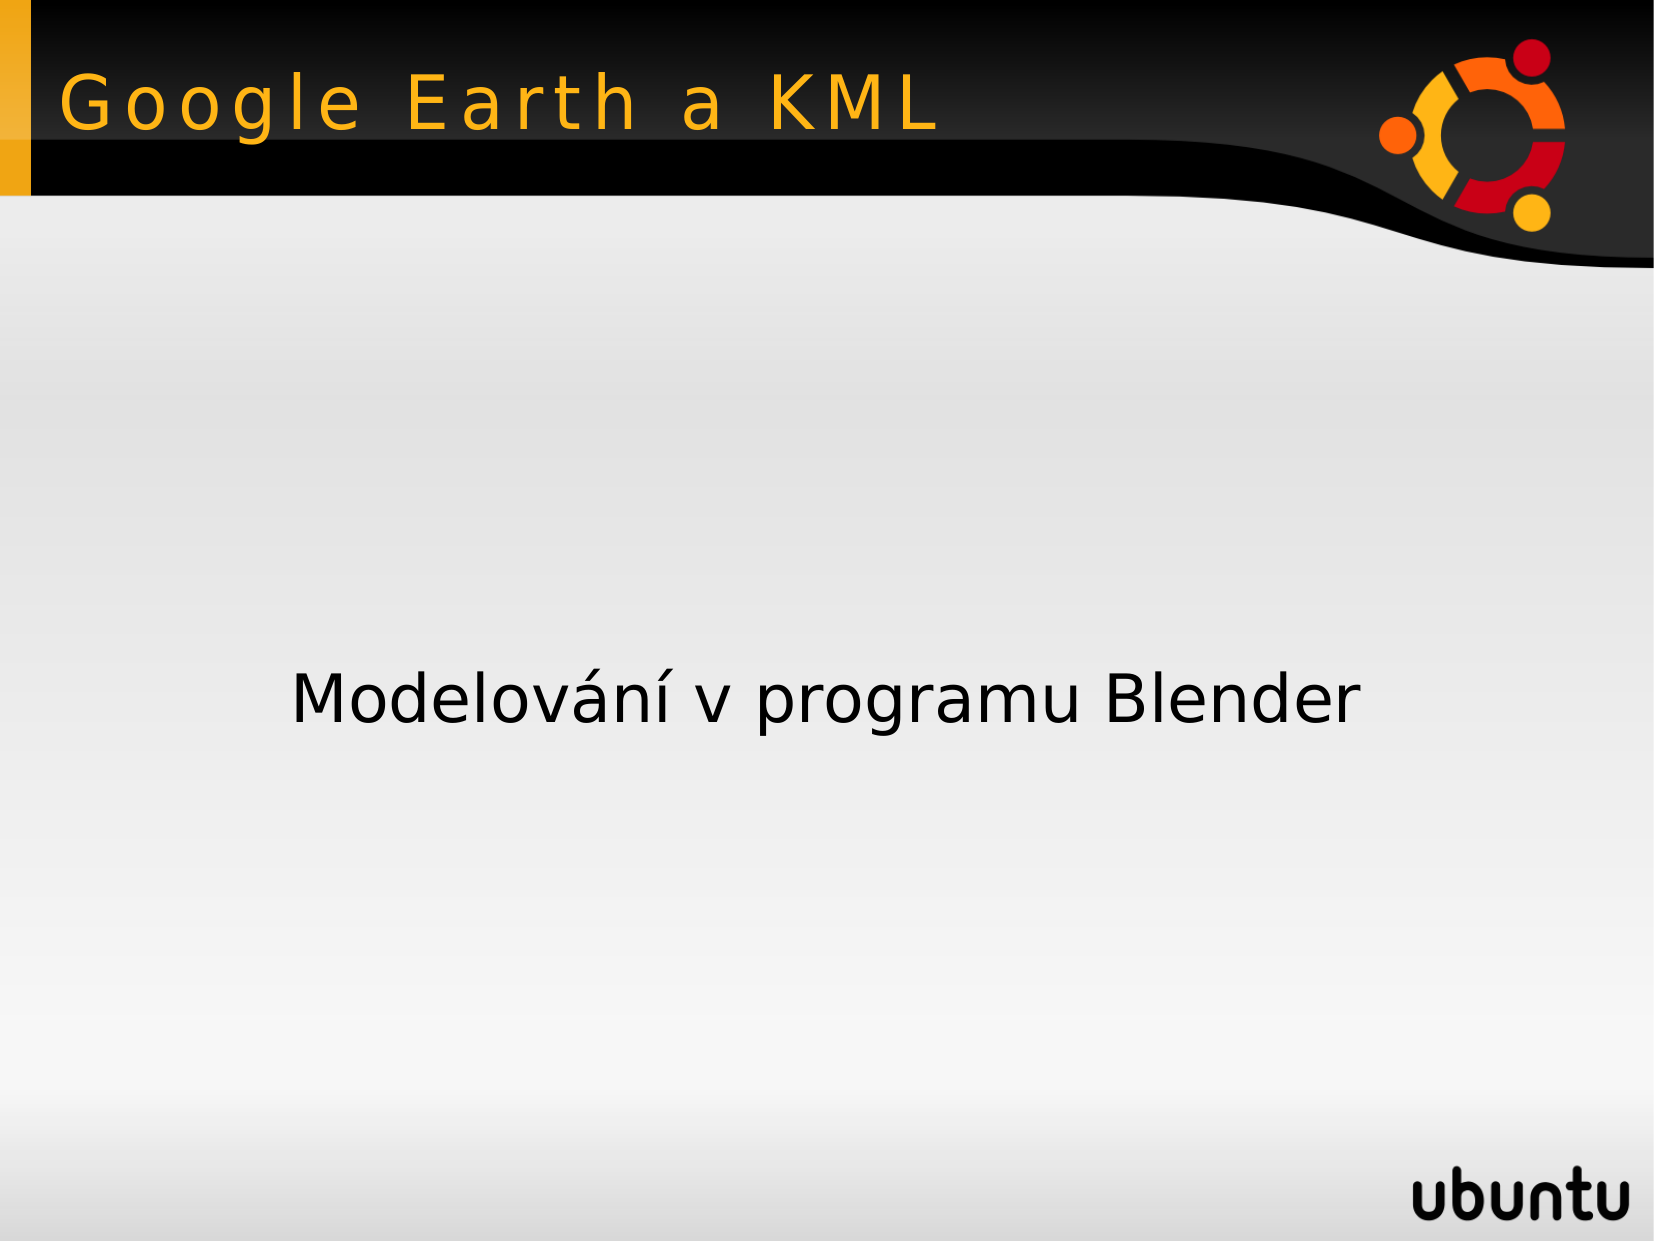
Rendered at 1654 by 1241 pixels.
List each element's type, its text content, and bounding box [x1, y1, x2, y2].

title Google Earth a KML [59, 29, 1270, 178]
picture [0, 0, 1654, 1241]
subtitle Modelování v programu Blender [82, 290, 1571, 1109]
